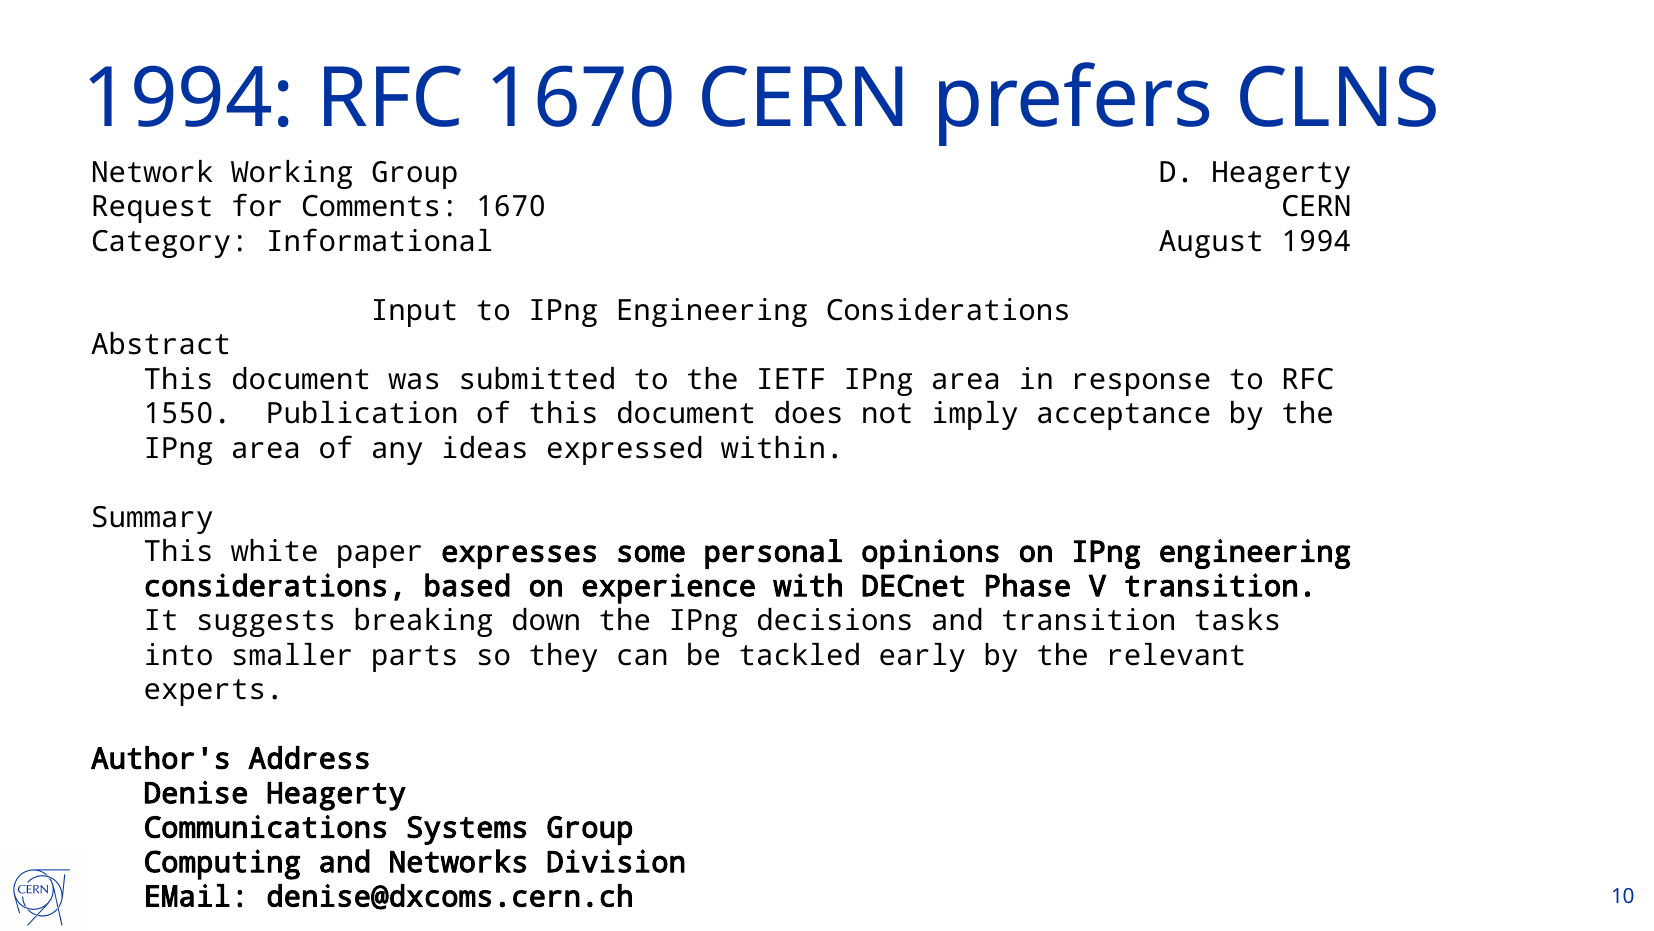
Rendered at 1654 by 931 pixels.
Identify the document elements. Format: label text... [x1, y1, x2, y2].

title 1994: RFC 1670 CERN prefers CLNS [82, 37, 1571, 193]
picture [0, 850, 76, 931]
text_box Network Working Group D. Heagerty Request for Comments: 1670 CERN Category: Informational August 1994 Input to IPng Engineering Considerations Abstract This document was submitted to the IETF IPng area in response to RFC 1550. Publication of this document does not imply acceptance by the IPng area of any ideas expressed within. Summary This white paper expresses some personal opinions on IPng engineering considerations, based on experience with DECnet Phase V transition. It suggests breaking down the IPng decisions and transition tasks into smaller parts so they can be tackled early by the relevant experts. Author's Address Denise Heagerty Communications Systems Group Computing and Networks Division EMail: denise@dxcoms.cern.ch [76, 147, 1601, 931]
